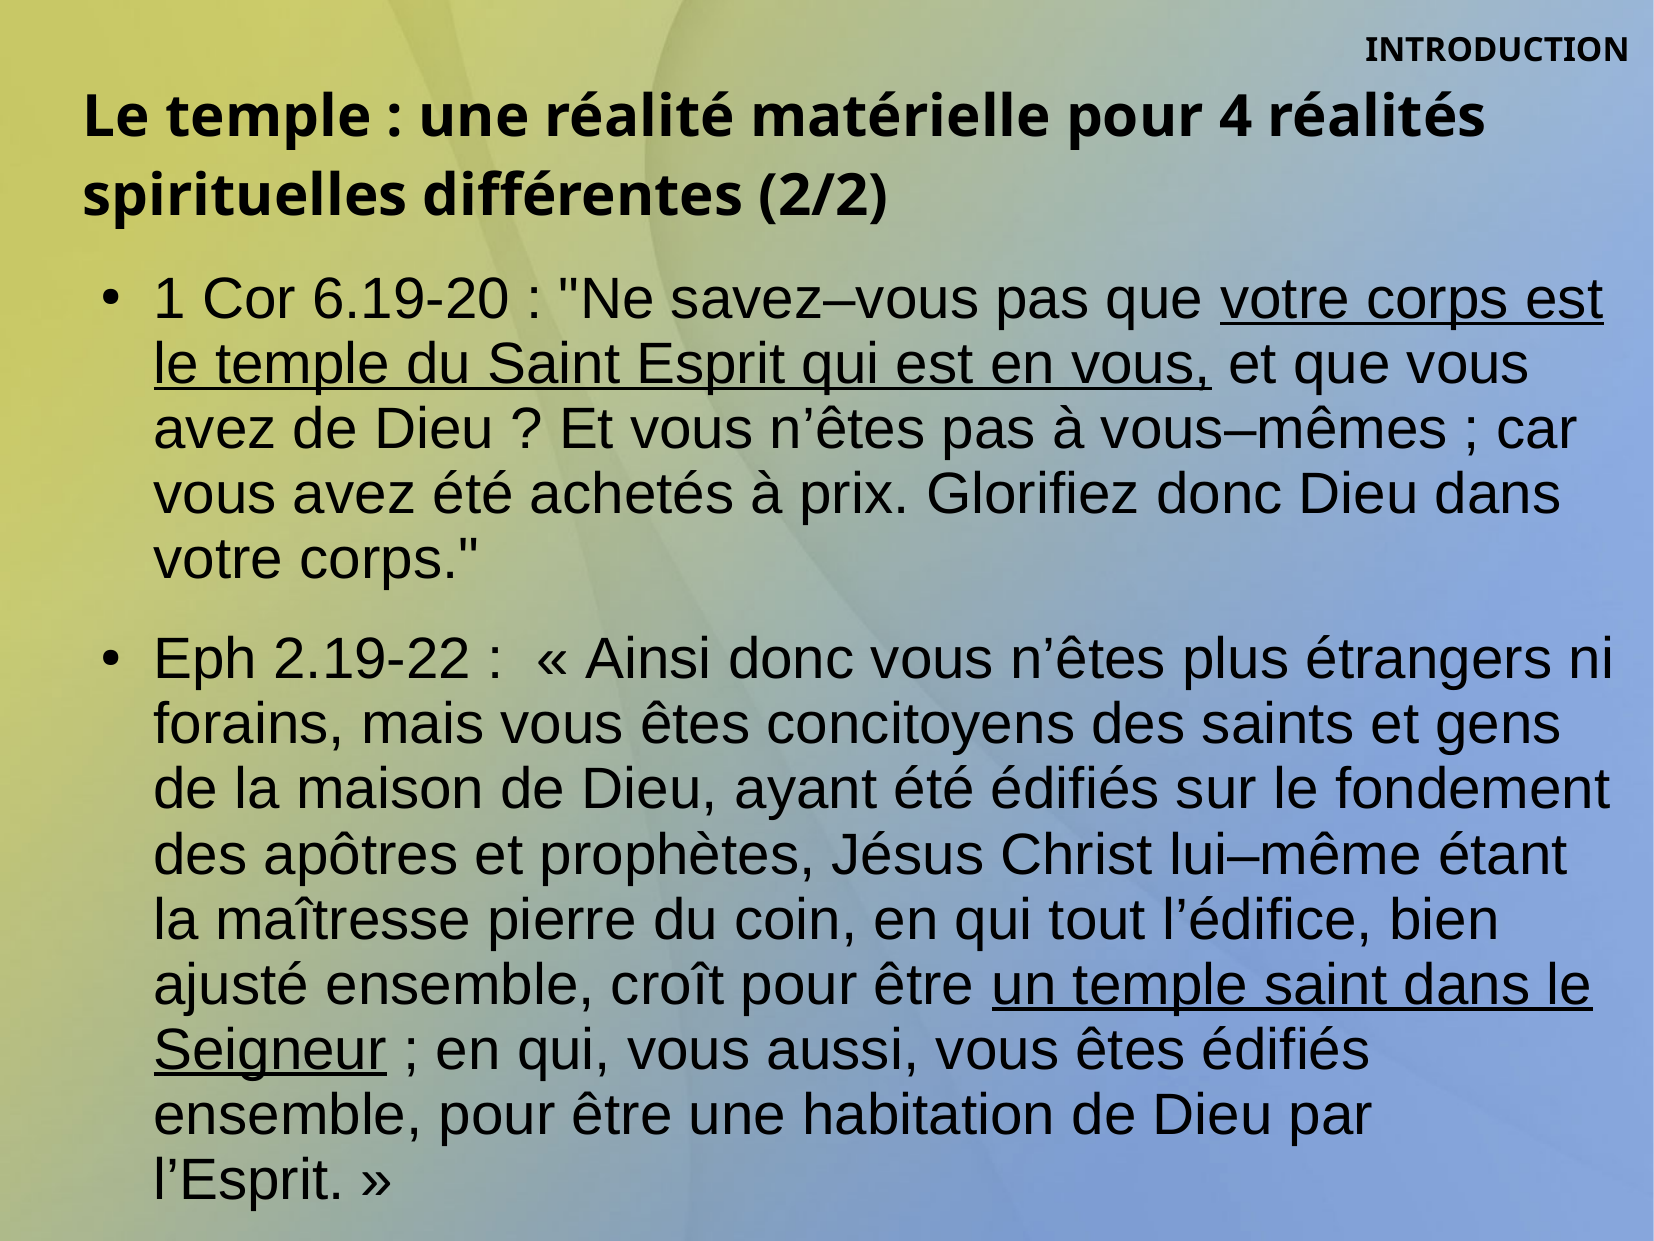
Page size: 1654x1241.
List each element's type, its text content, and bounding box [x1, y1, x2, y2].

title INTRODUCTION [885, 14, 1630, 83]
title Le temple : une réalité matérielle pour 4 réalités spirituelles différentes (2/2) [82, 49, 1572, 257]
list 1 Cor 6.19-20 : "Ne savez–vous pas que votre corps est le temple du Saint Esprit qui est en vous, et que vous avez de Dieu ? Et vous n’êtes pas à vous–mêmes ; car vous avez été achetés à prix. Glorifiez donc Dieu dans votre corps." Eph 2.19-22 : « Ainsi donc vous n’êtes plus étrangers ni forains, mais vous êtes concitoyens des saints et gens de la maison de Dieu, ayant été édifiés sur le fondement des apôtres et prophètes, Jésus Christ lui–même étant la maîtresse pierre du coin, en qui tout l’édifice, bien ajusté ensemble, croît pour être un temple saint dans le Seigneur ; en qui, vous aussi, vous êtes édifiés ensemble, pour être une habitation de Dieu par l’Esprit. » [82, 265, 1625, 1209]
picture [0, 0, 1654, 1241]
